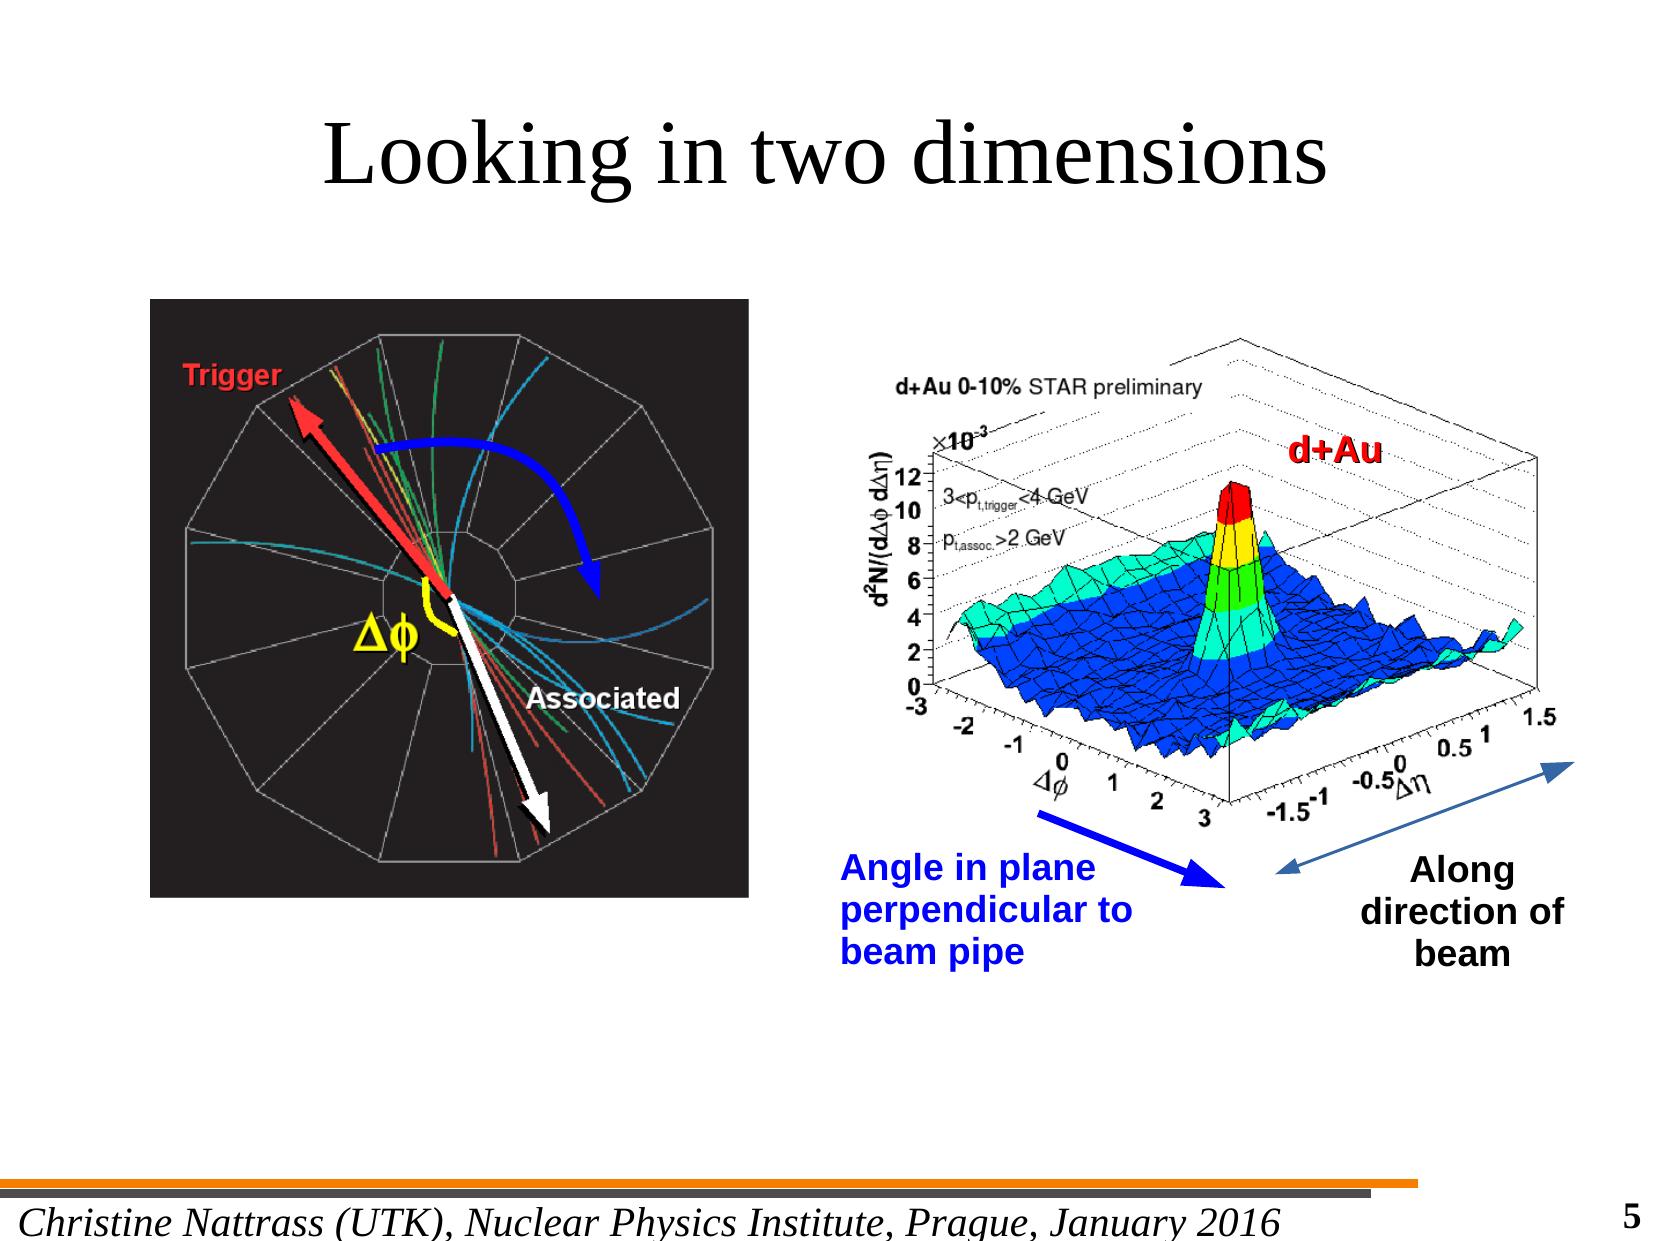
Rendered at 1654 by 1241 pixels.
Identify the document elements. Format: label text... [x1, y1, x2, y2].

text_box [126, 280, 776, 920]
picture [1374, 762, 1576, 840]
text_box Along direction of beam [1312, 840, 1613, 982]
text_box Angle in plane perpendicular to beam pipe [825, 838, 1201, 980]
picture [862, 323, 1576, 859]
title Looking in two dimensions [82, 49, 1571, 257]
text_box d+Au [1272, 420, 1461, 480]
picture [150, 299, 751, 900]
